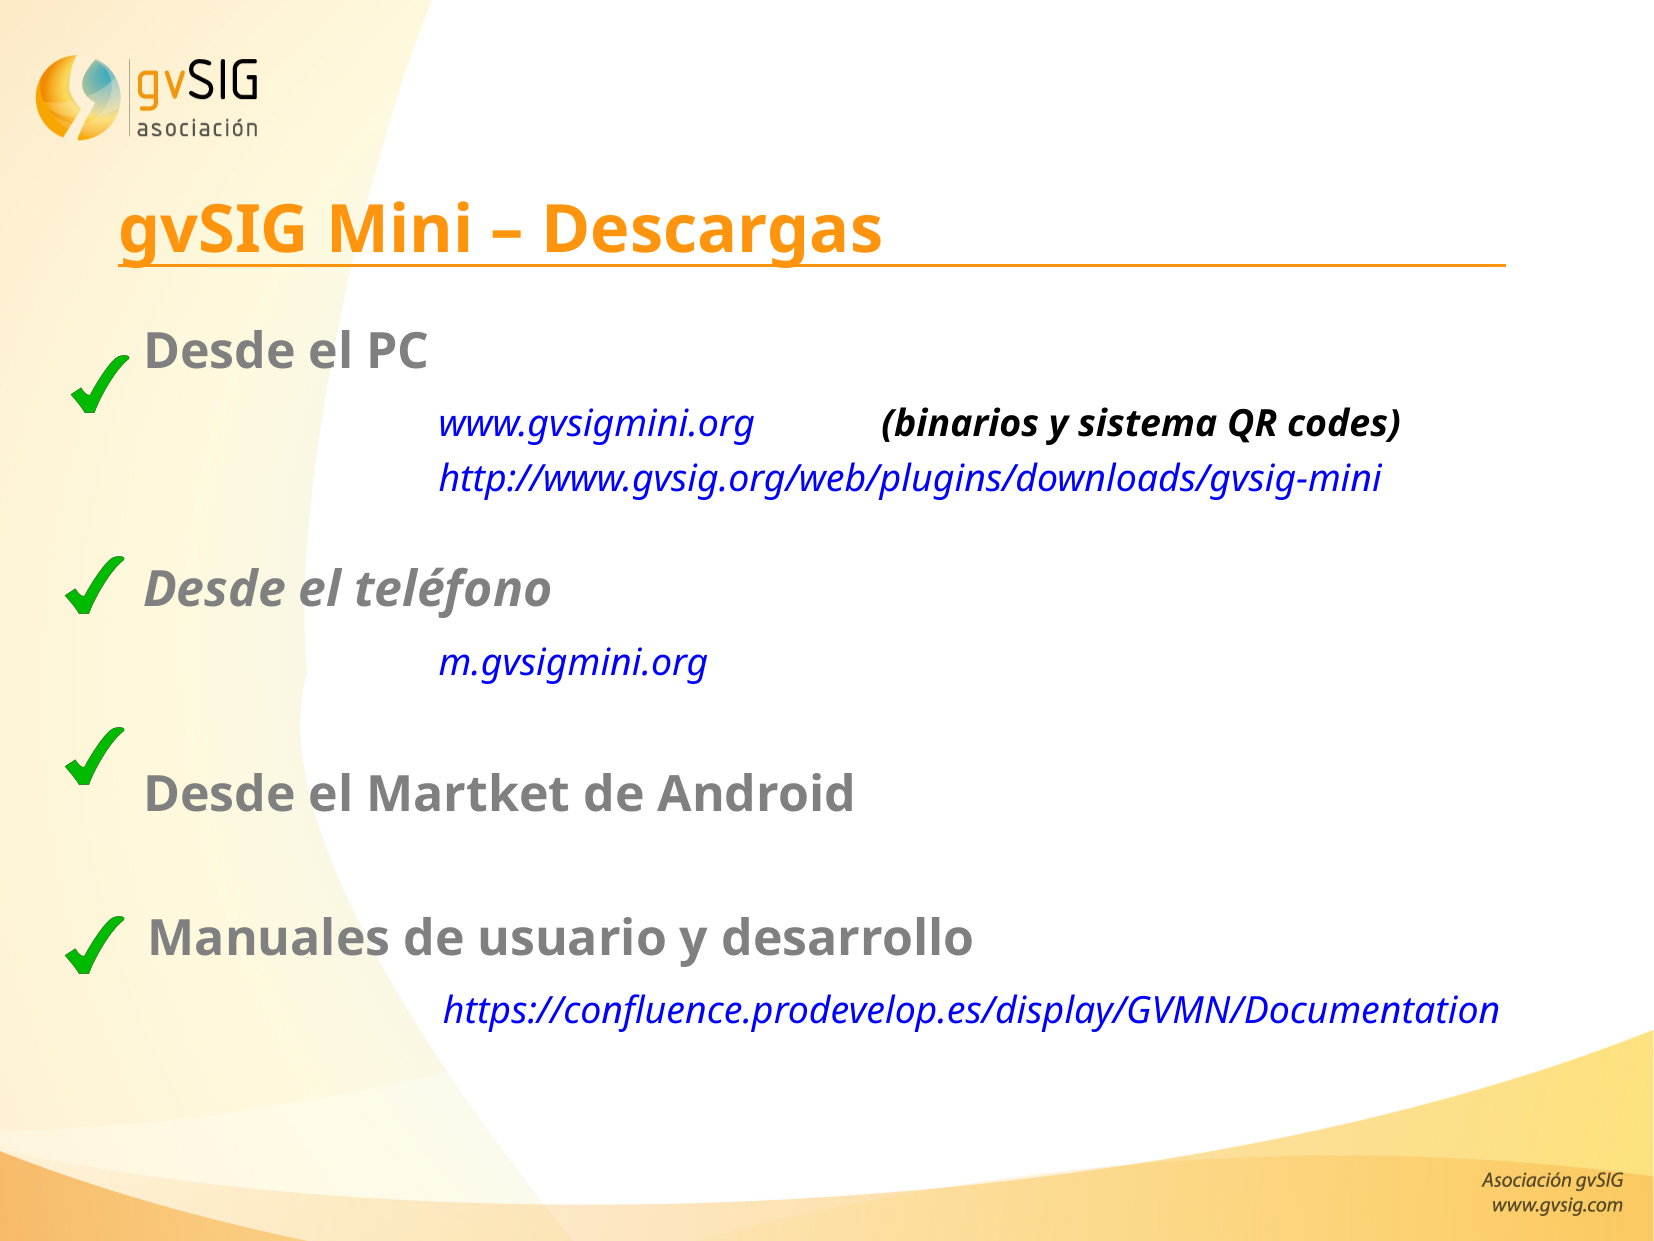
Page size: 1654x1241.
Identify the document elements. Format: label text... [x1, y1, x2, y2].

picture [0, 0, 1654, 1241]
text_box Manuales de usuario y desarrollo https://confluence.prodevelop.es/display/GVMN/Documentation [147, 916, 1654, 1092]
text_box Desde el PC www.gvsigmini.org (binarios y sistema QR codes) http://www.gvsig.org/web/plugins/downloads/gvsig-mini Desde el teléfono m.gvsigmini.org Desde el Martket de Android [143, 352, 1565, 789]
title gvSIG Mini – Descargas [118, 177, 1607, 276]
